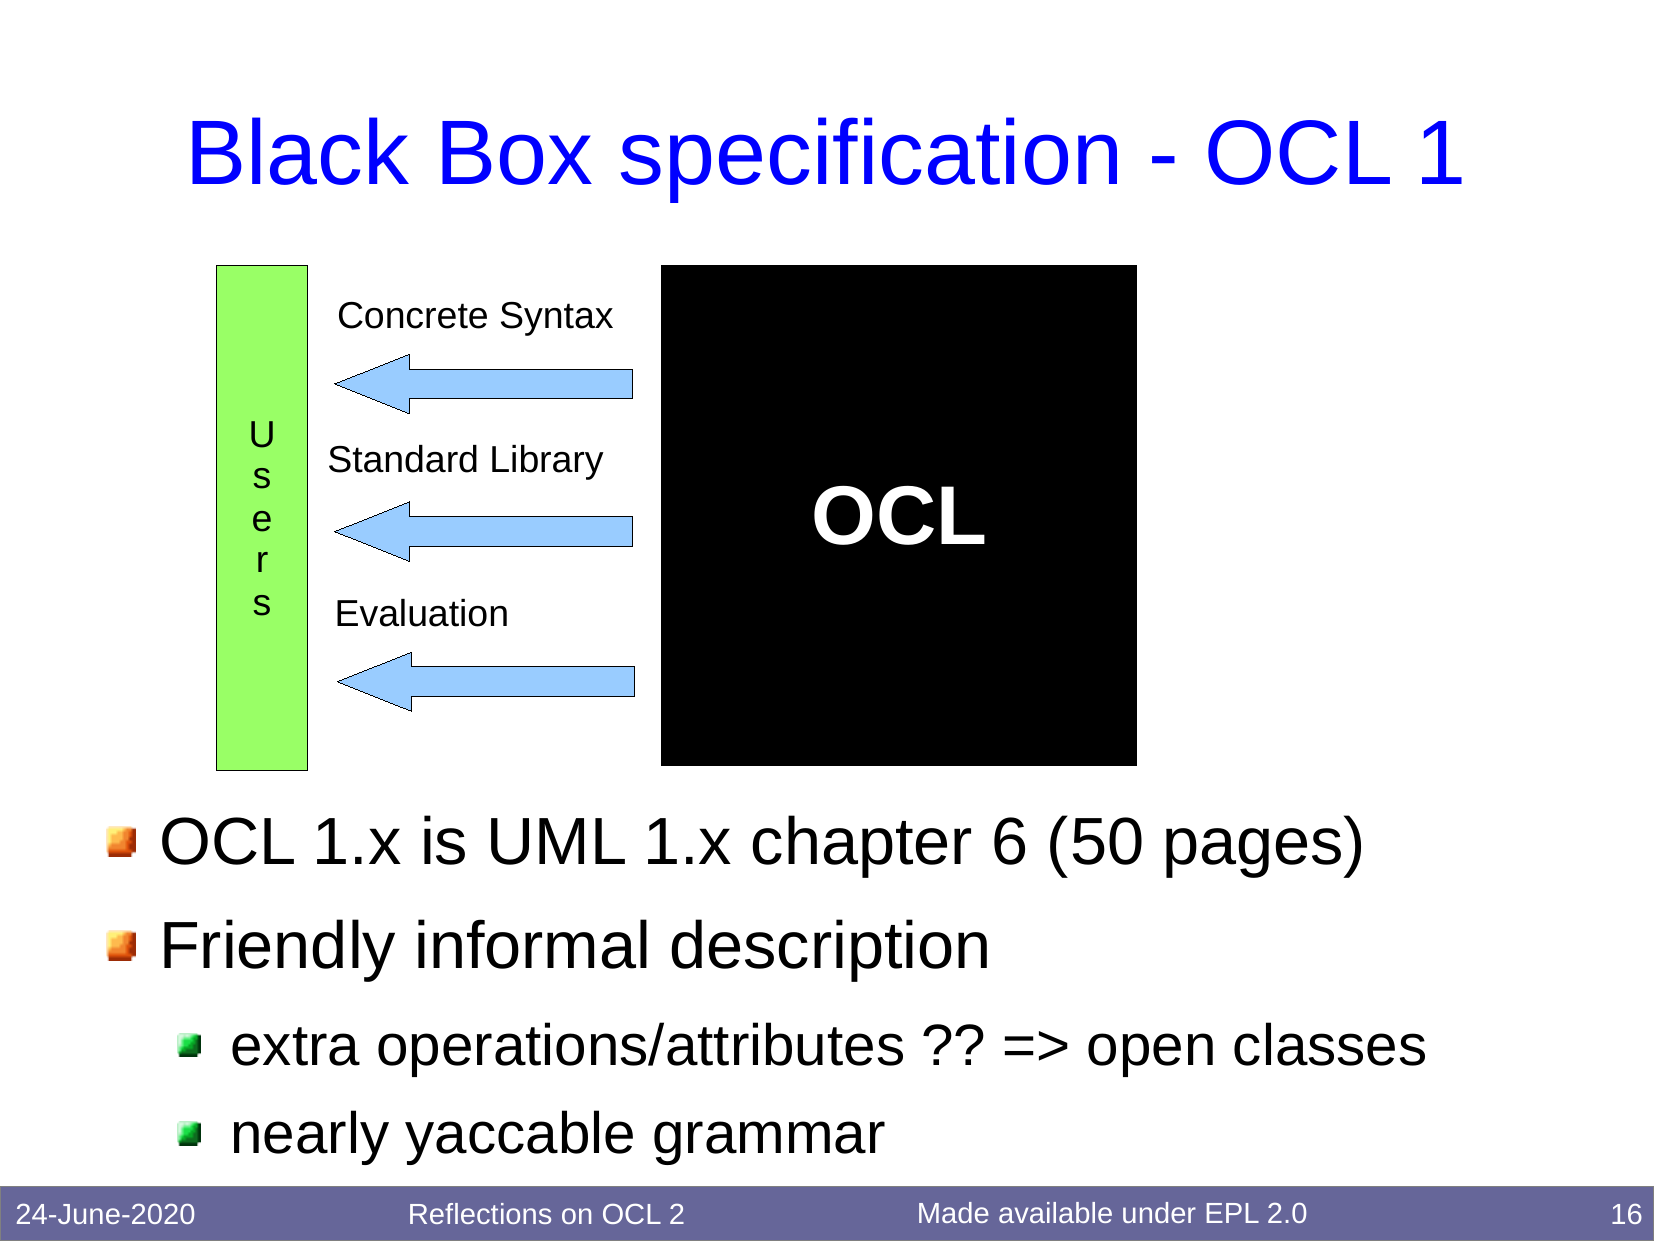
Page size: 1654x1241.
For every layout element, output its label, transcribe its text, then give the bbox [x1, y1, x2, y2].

text_box [334, 354, 633, 414]
text_box U s e r s [216, 265, 308, 771]
text_box Concrete Syntax [322, 287, 660, 345]
text_box Standard Library [312, 430, 650, 488]
text_box Evaluation [319, 585, 657, 643]
list OCL 1.x is UML 1.x chapter 6 (50 pages) Friendly informal description extra operations/attributes ?? => open classes nearly yaccable grammar [88, 804, 1577, 1177]
title Black Box specification - OCL 1 [82, 49, 1571, 257]
text_box OCL [661, 265, 1137, 766]
text_box [337, 652, 635, 712]
text_box [334, 501, 633, 562]
